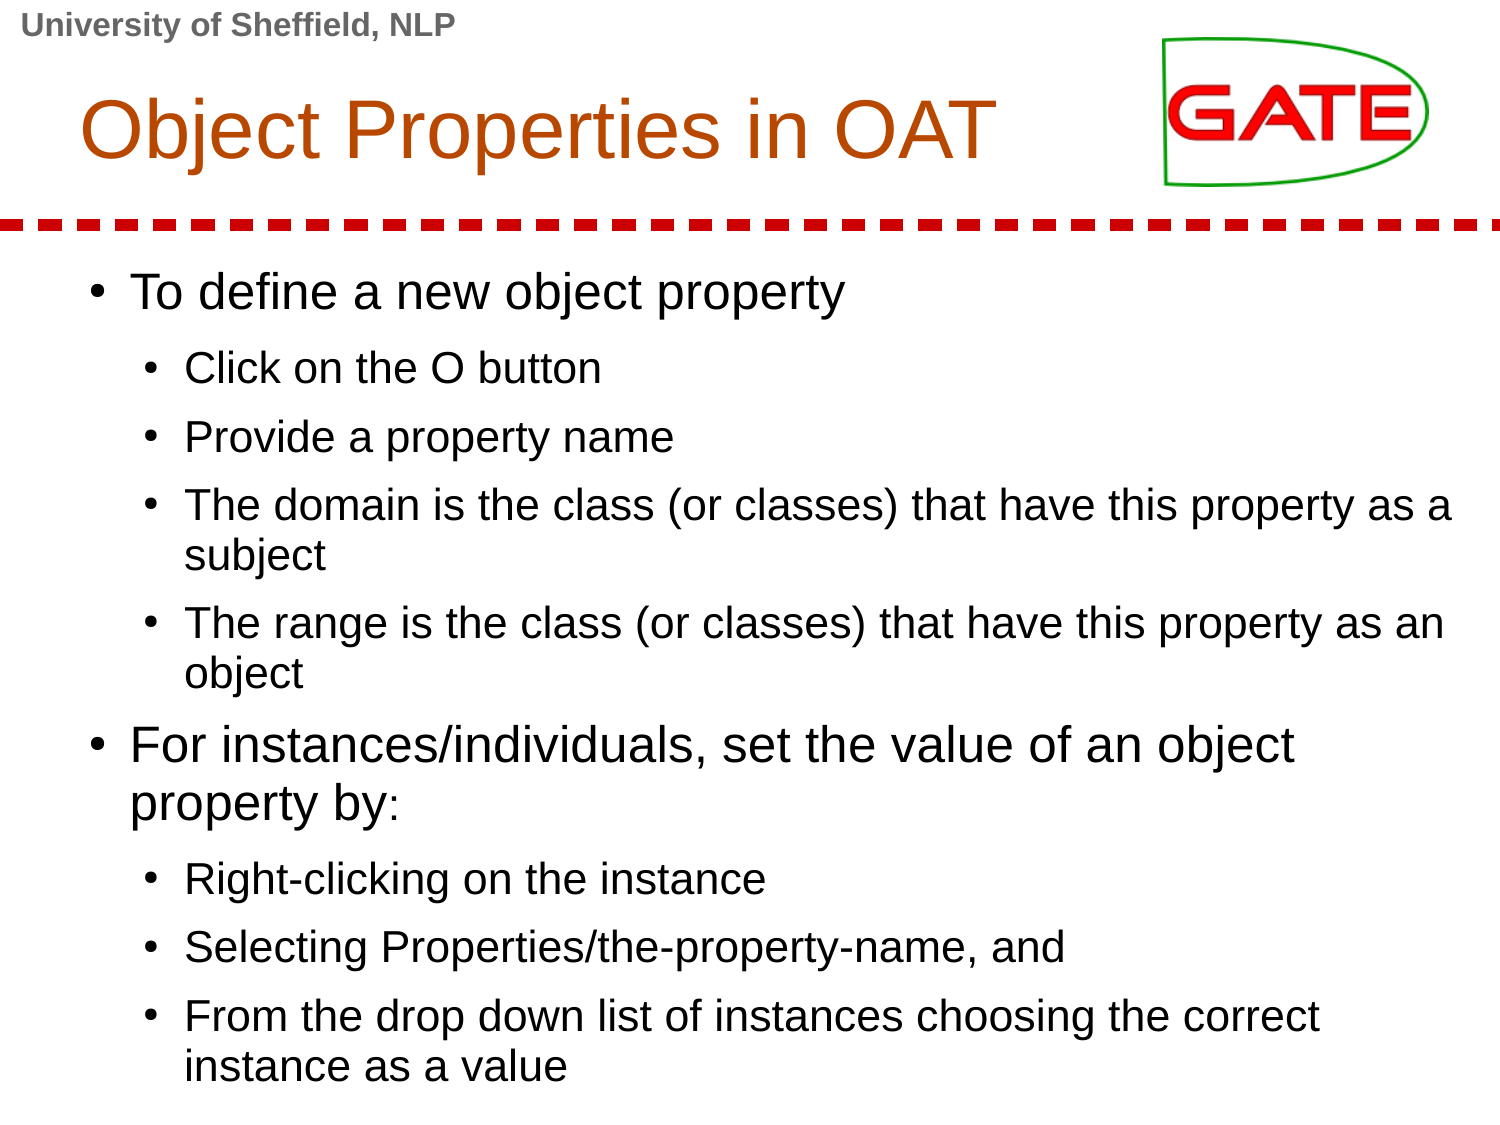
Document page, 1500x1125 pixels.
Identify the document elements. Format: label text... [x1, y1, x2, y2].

picture [1162, 37, 1429, 187]
title Object Properties in OAT [79, 55, 1149, 204]
list To define a new object property Click on the O button Provide a property name The domain is the class (or classes) that have this property as a subject The range is the class (or classes) that have this property as an object For instances/individuals, set the value of an object property by: Right-clicking on the instance Selecting Properties/the-property-name, and From the drop down list of instances choosing the correct instance as a value [75, 263, 1471, 1092]
